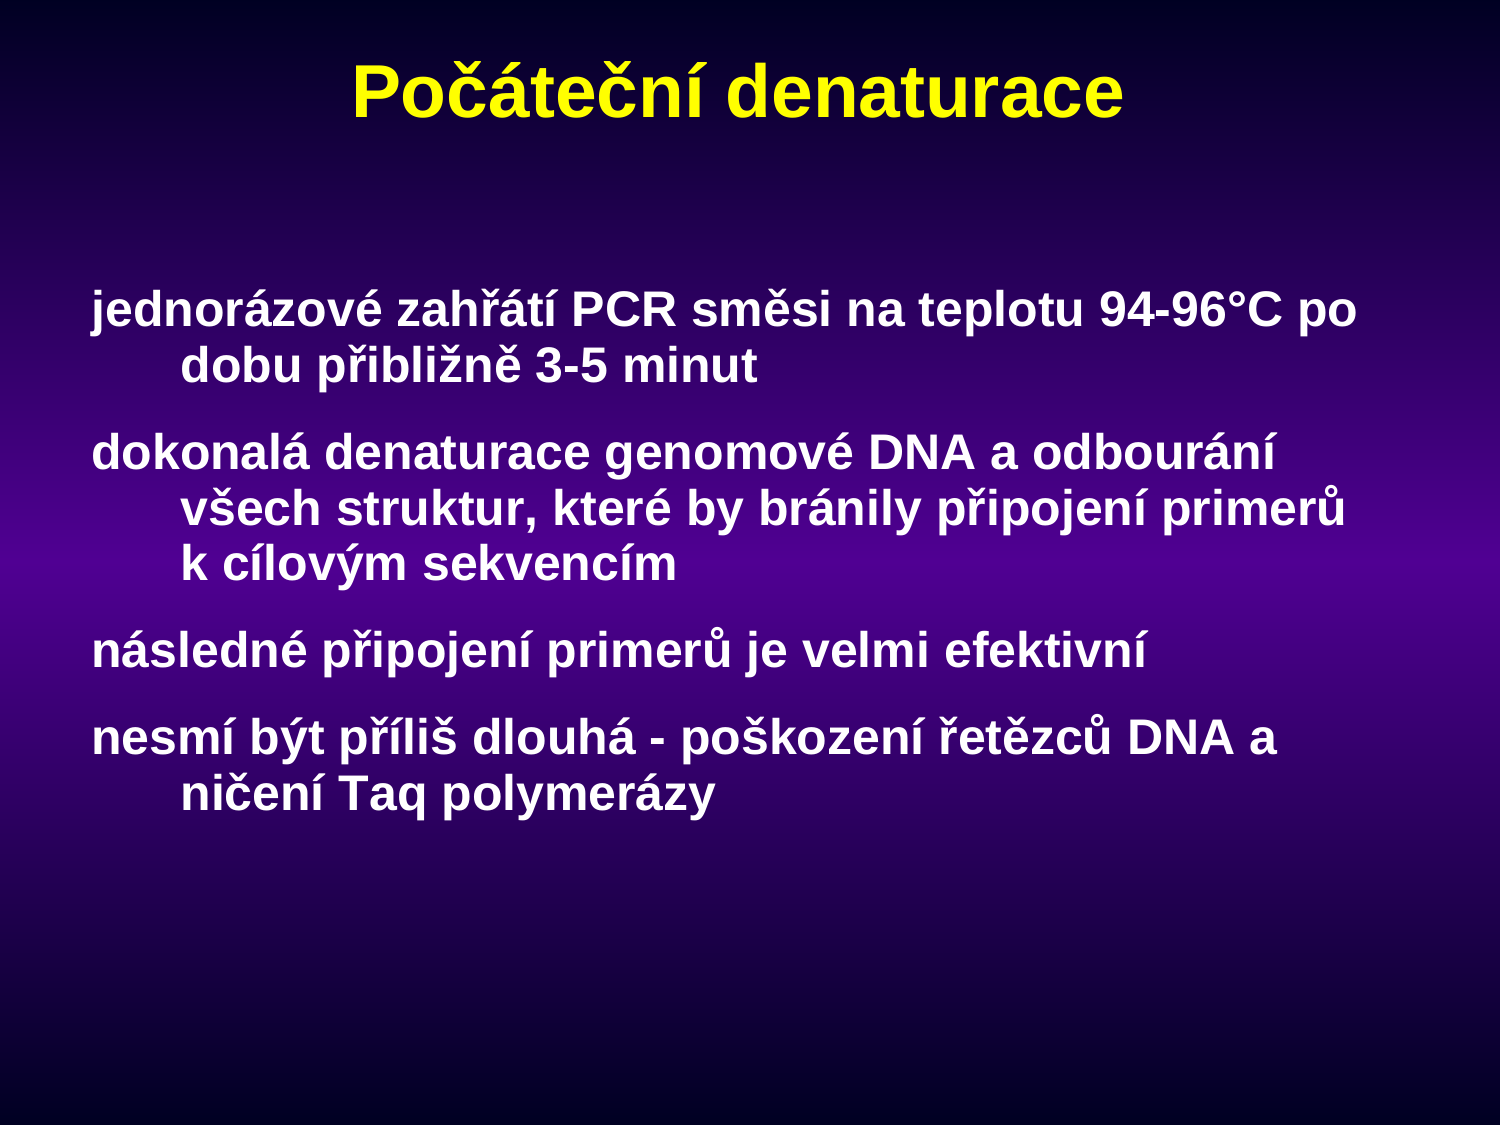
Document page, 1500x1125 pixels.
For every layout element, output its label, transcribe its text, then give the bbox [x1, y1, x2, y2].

text_box jednorázové zahřátí PCR směsi na teplotu 94-96°C po dobu přibližně 3-5 minut dokonalá denaturace genomové DNA a odbourání všech struktur, které by bránily připojení primerů k cílovým sekvencím následné připojení primerů je velmi efektivní nesmí být příliš dlouhá - poškození řetězců DNA a ničení Taq polymerázy [76, 273, 1447, 829]
title Počáteční denaturace [64, 35, 1413, 149]
